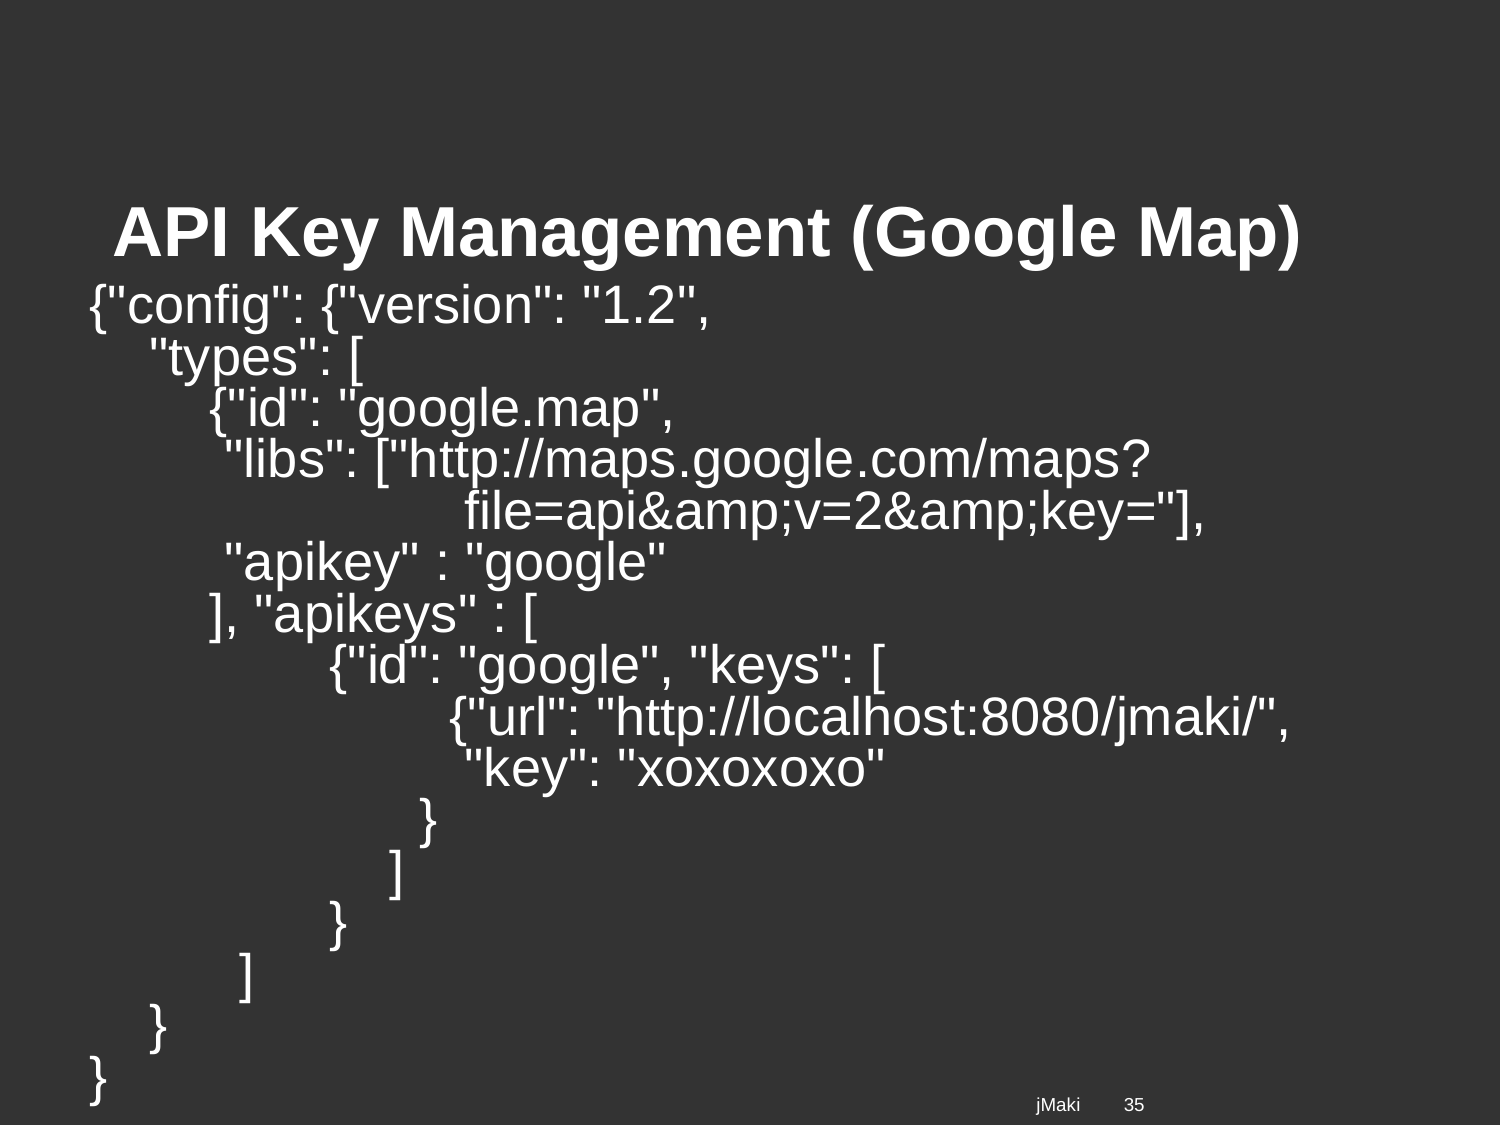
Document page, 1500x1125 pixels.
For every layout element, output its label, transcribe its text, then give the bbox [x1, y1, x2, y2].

title API Key Management (Google Map) [112, 119, 1417, 271]
text_box {"config": {"version": "1.2", "types": [ {"id": "google.map", "libs": ["http://maps.google.com/maps? file=api&amp;v=2&amp;key="], "apikey" : "google" ], "apikeys" : [ {"id": "google", "keys": [ {"url": "http://localhost:8080/jmaki/", "key": "xoxoxoxo" } ] } ] } } [74, 275, 1500, 1113]
